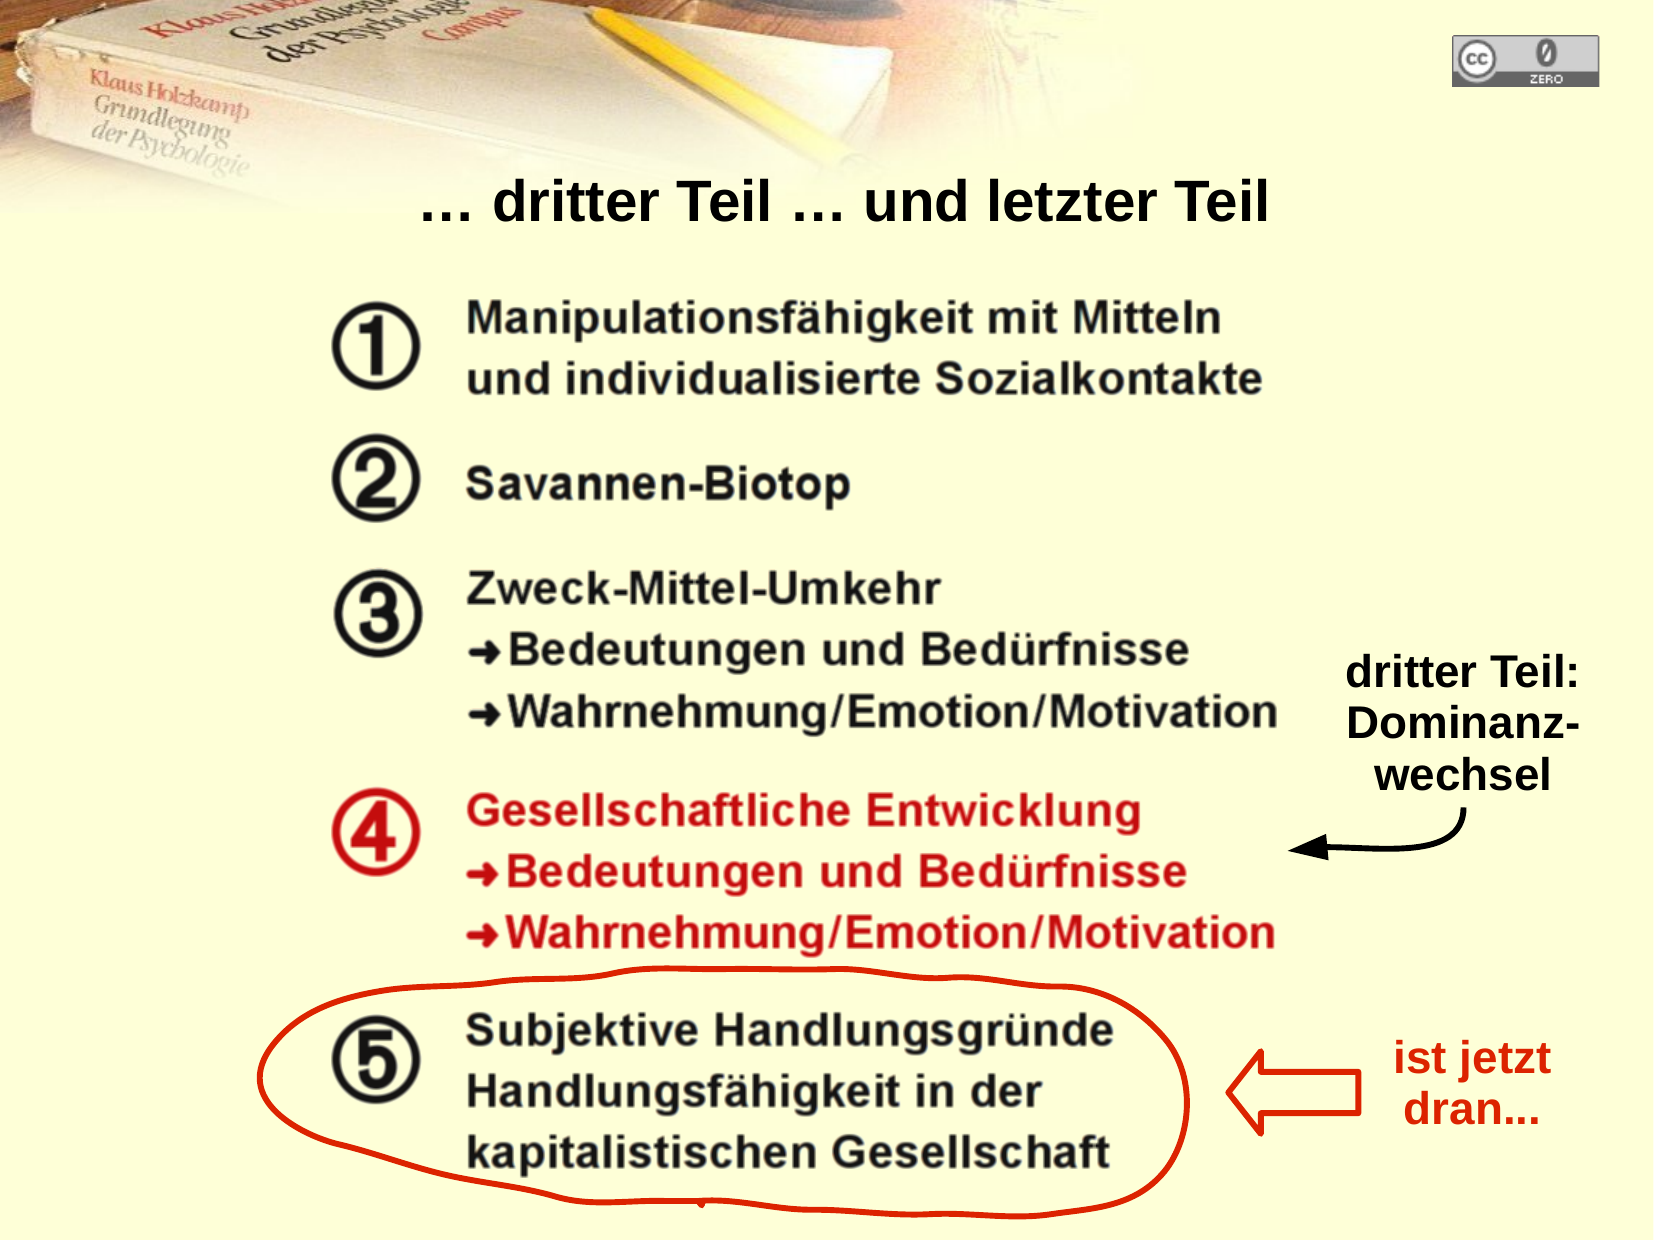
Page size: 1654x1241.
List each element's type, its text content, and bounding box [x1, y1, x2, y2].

text_box ist jetzt dran... [1378, 1024, 1567, 1143]
title … dritter Teil … und letzter Teil [82, 124, 1607, 278]
picture [1452, 35, 1600, 87]
picture [1233, 1063, 1277, 1122]
picture [331, 972, 1183, 1178]
picture [331, 1146, 441, 1178]
text_box dritter Teil: Dominanz- wechsel [1330, 638, 1597, 808]
picture [0, 0, 1156, 213]
picture [331, 299, 1277, 1178]
